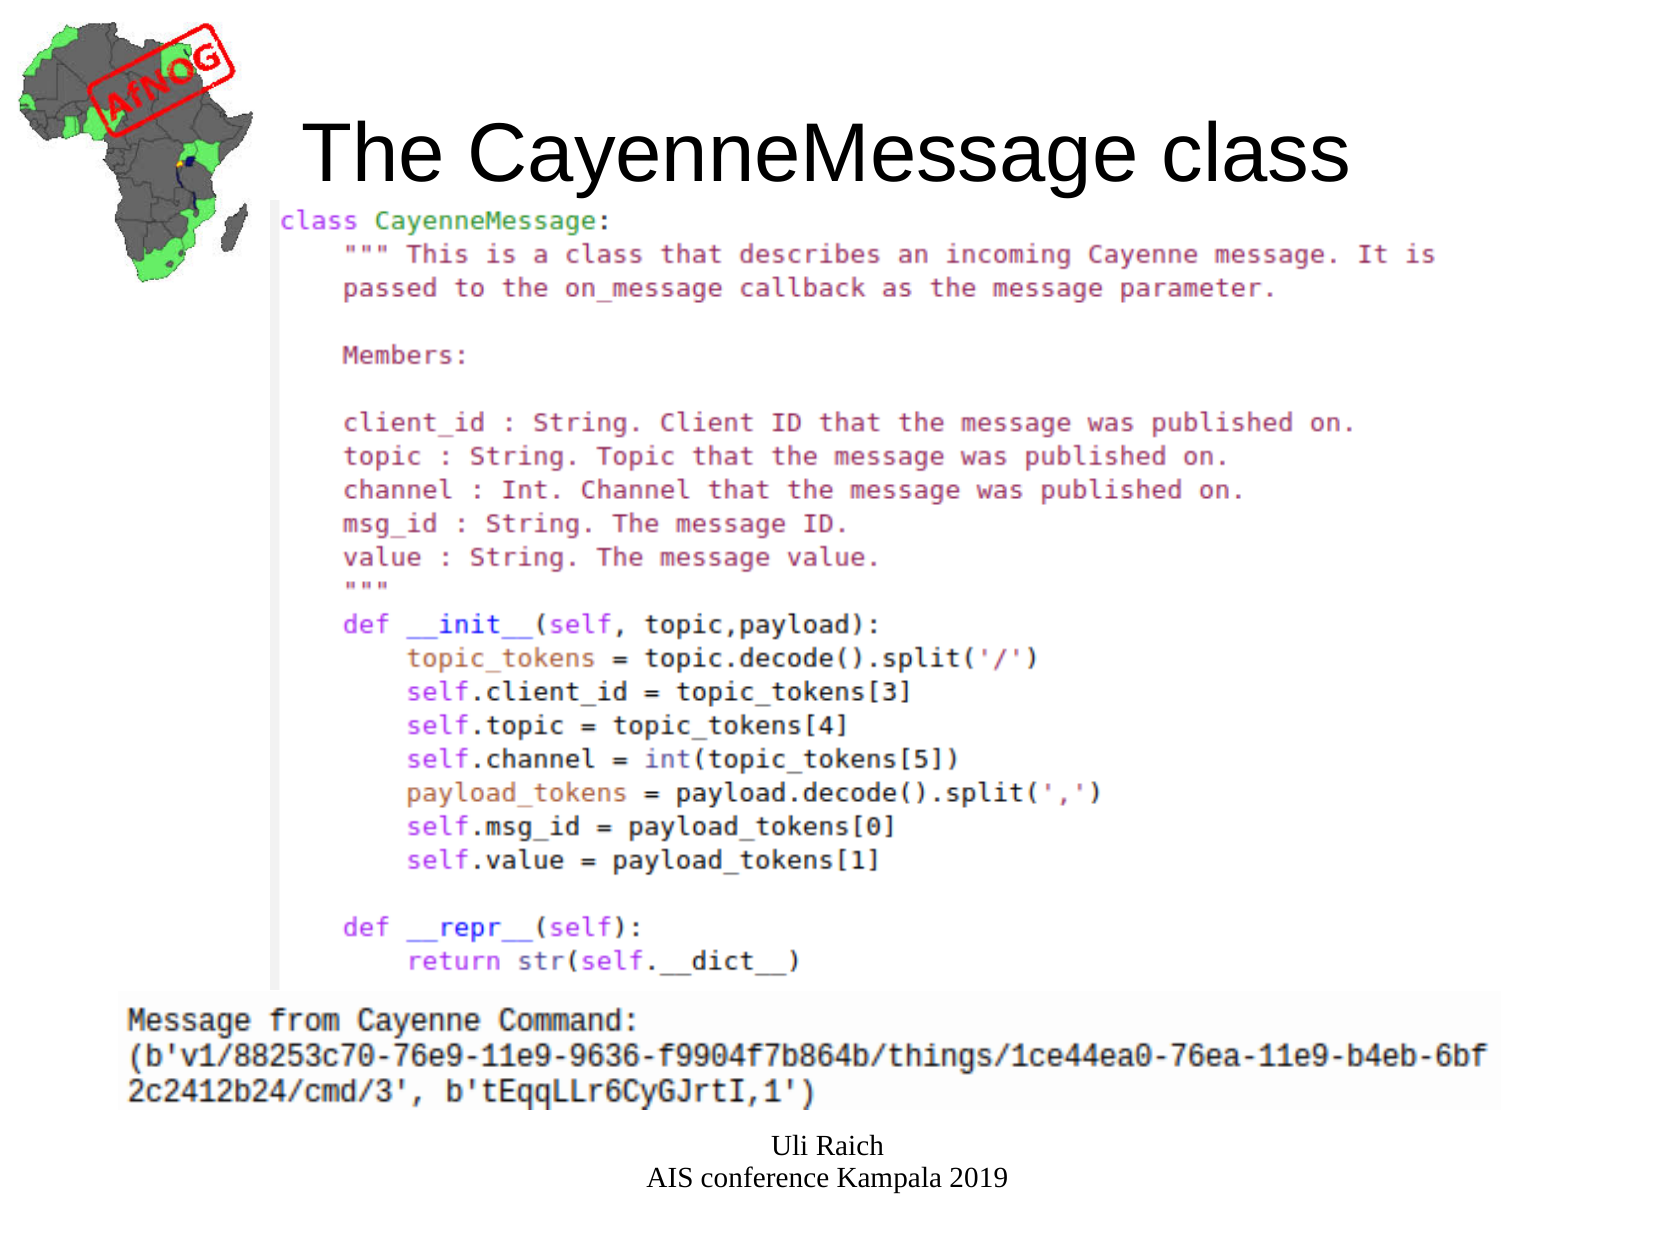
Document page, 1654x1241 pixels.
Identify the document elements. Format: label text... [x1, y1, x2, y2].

picture [118, 200, 1546, 1111]
title The CayenneMessage class [82, 49, 1571, 257]
picture [9, 0, 259, 291]
